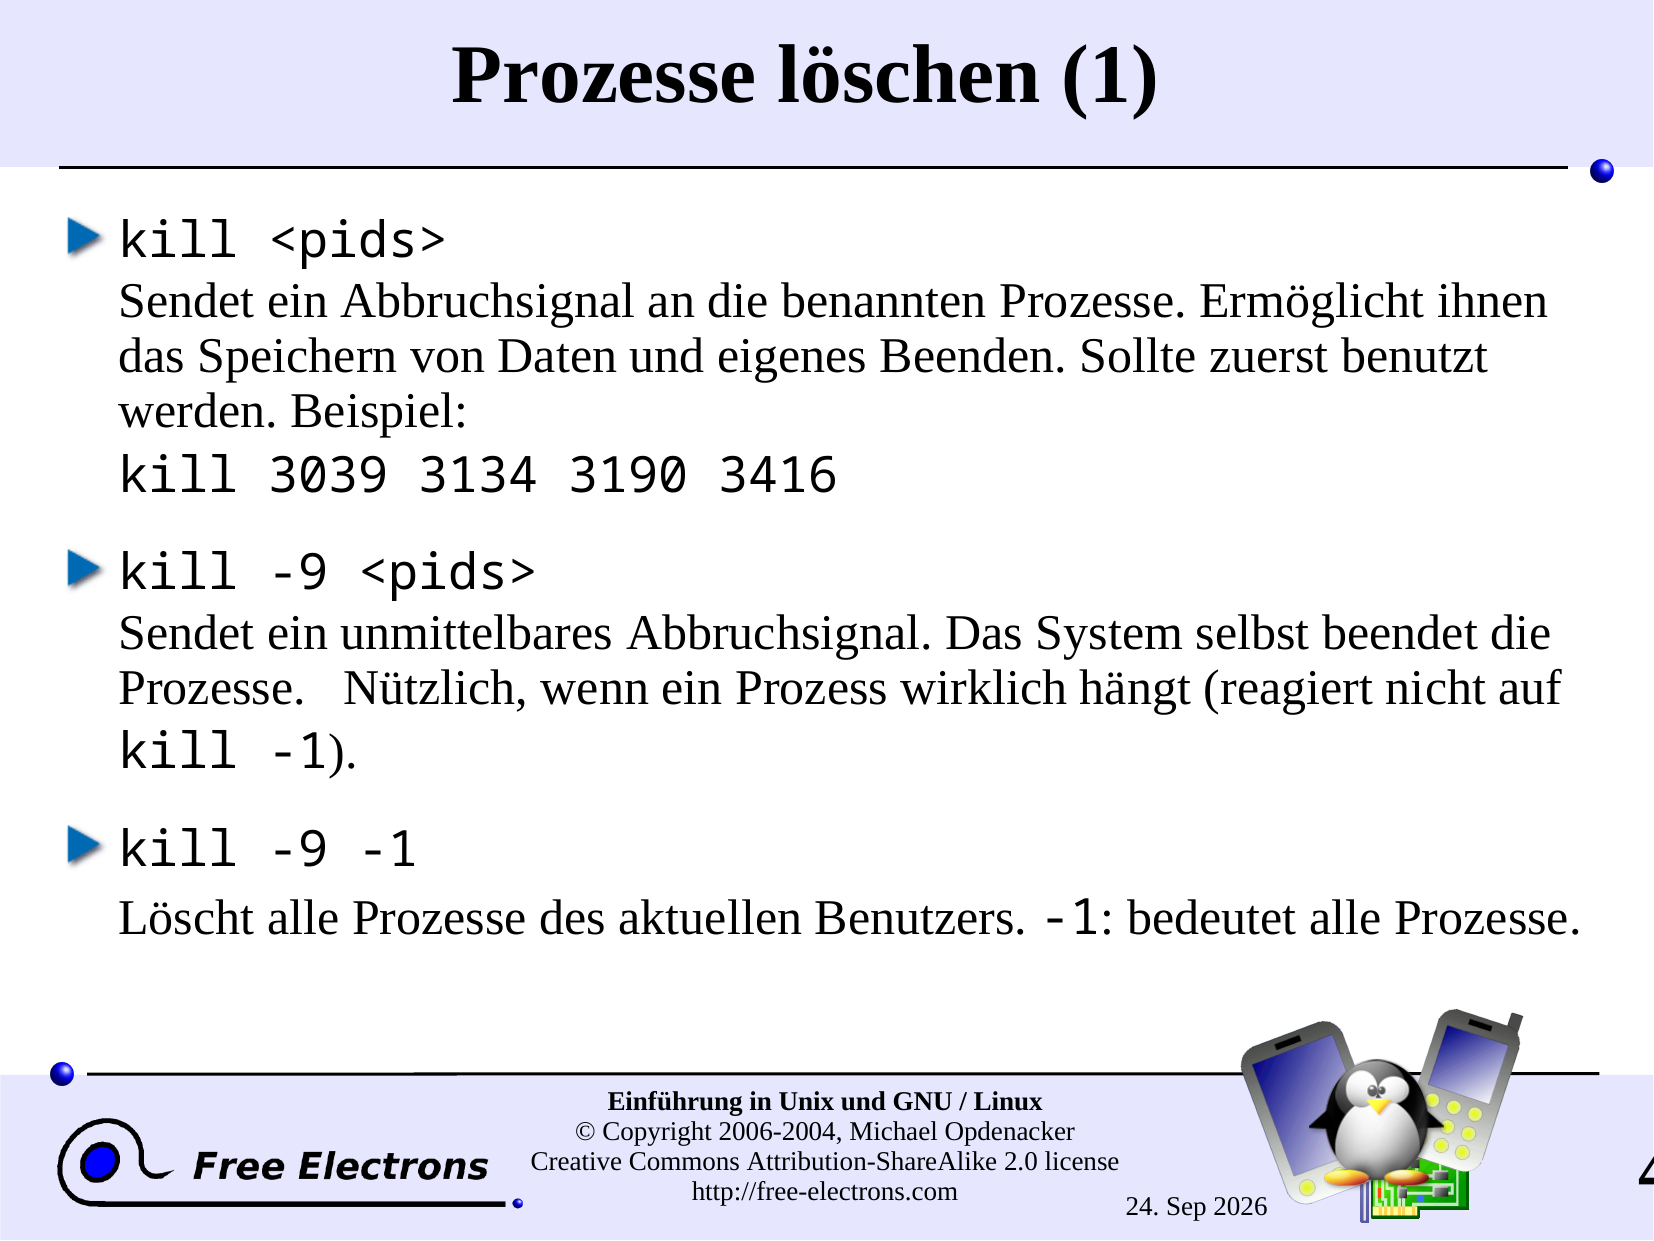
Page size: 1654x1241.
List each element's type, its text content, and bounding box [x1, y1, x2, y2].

picture [50, 1193, 527, 1216]
picture [1278, 1193, 1475, 1241]
title Prozesse löschen (1) [60, 28, 1551, 121]
list kill <pids> Sendet ein Abbruchsignal an die benannten Prozesse. Ermöglicht ihnen das Speichern von Daten und eigenes Beenden. Sollte zuerst benutzt werden. Beispiel: kill 3039 3134 3190 3416 kill -9 <pids> Sendet ein unmittelbares Abbruchsignal. Das System selbst beendet die Prozesse. Nützlich, wenn ein Prozess wirklich hängt (reagiert nicht auf kill -1). kill -9 -1 Löscht alle Prozesse des aktuellen Benutzers. -1: bedeutet alle Prozesse. [47, 204, 1598, 1193]
